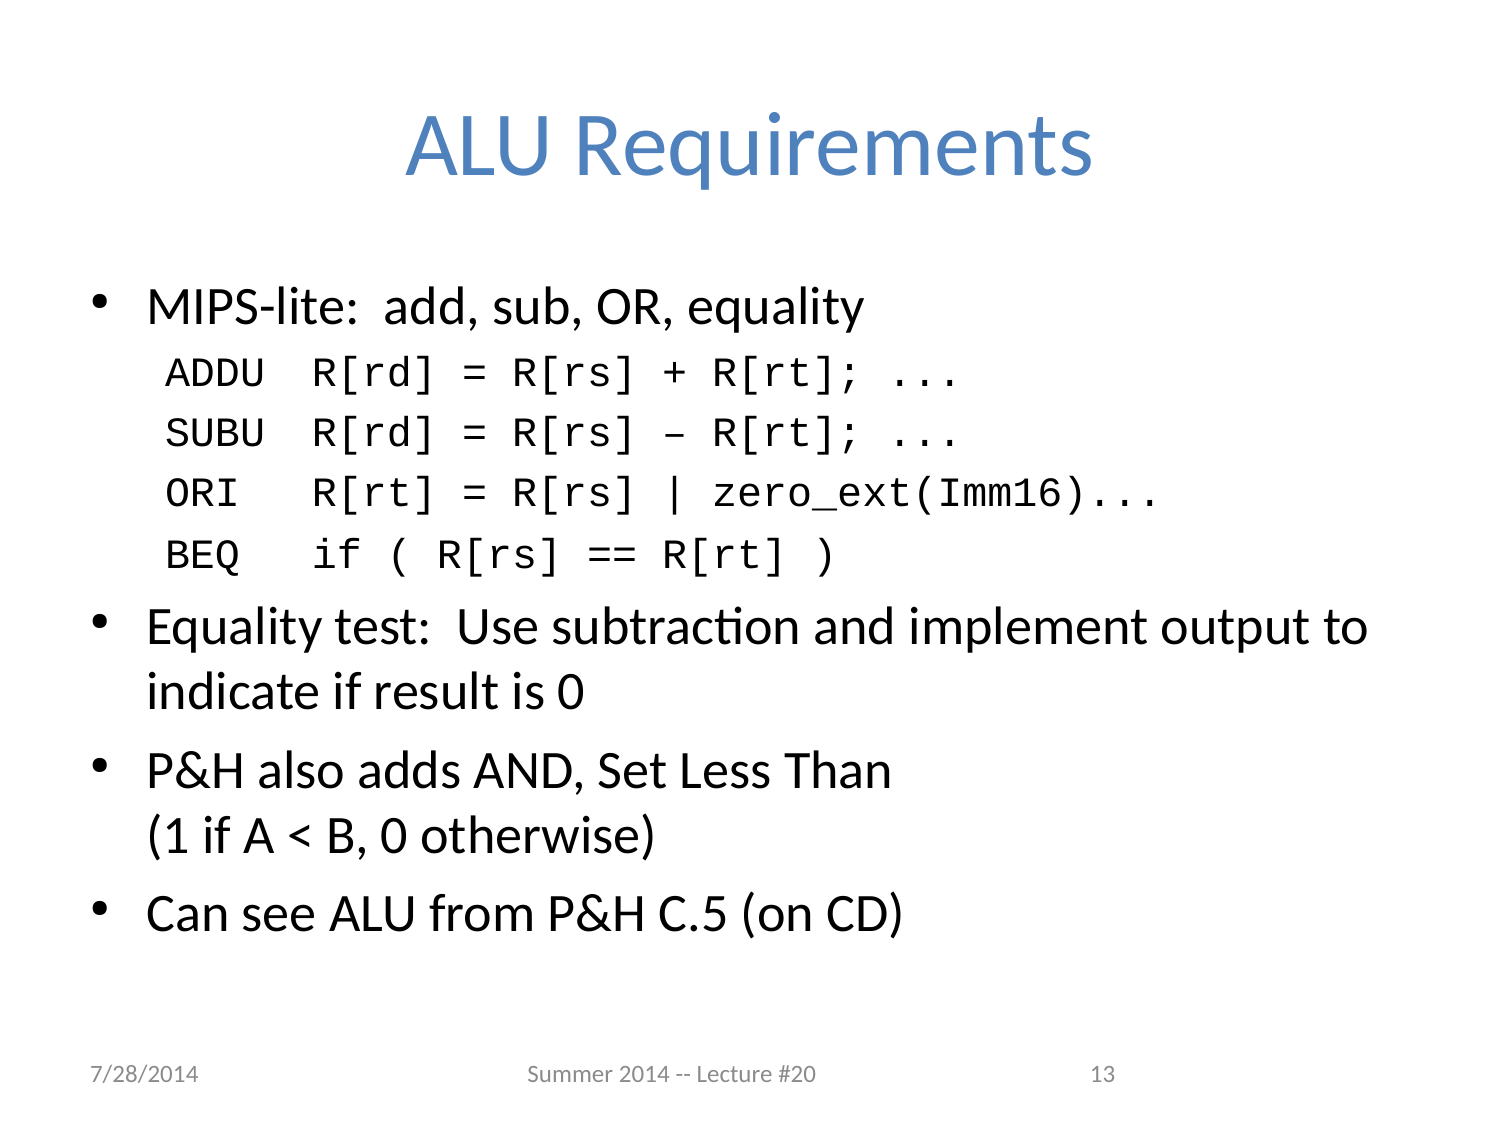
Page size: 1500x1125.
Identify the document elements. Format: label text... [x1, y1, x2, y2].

slide_number 7/28/2014 [75, 1042, 425, 1103]
slide_number <number> [1074, 1042, 1425, 1103]
footer Summer 2014 -- Lecture #20 [512, 1042, 988, 1103]
title ALU Requirements [75, 45, 1425, 233]
list MIPS-lite: add, sub, OR, equality ADDU R[rd] = R[rs] + R[rt]; ... SUBU R[rd] = R[rs] – R[rt]; ... ORI R[rt] = R[rs] | zero_ext(Imm16)... BEQ if ( R[rs] == R[rt] ) Equality test: Use subtraction and implement output to indicate if result is 0 P&H also adds AND, Set Less Than (1 if A < B, 0 otherwise) Can see ALU from P&H C.5 (on CD) [75, 262, 1425, 1073]
